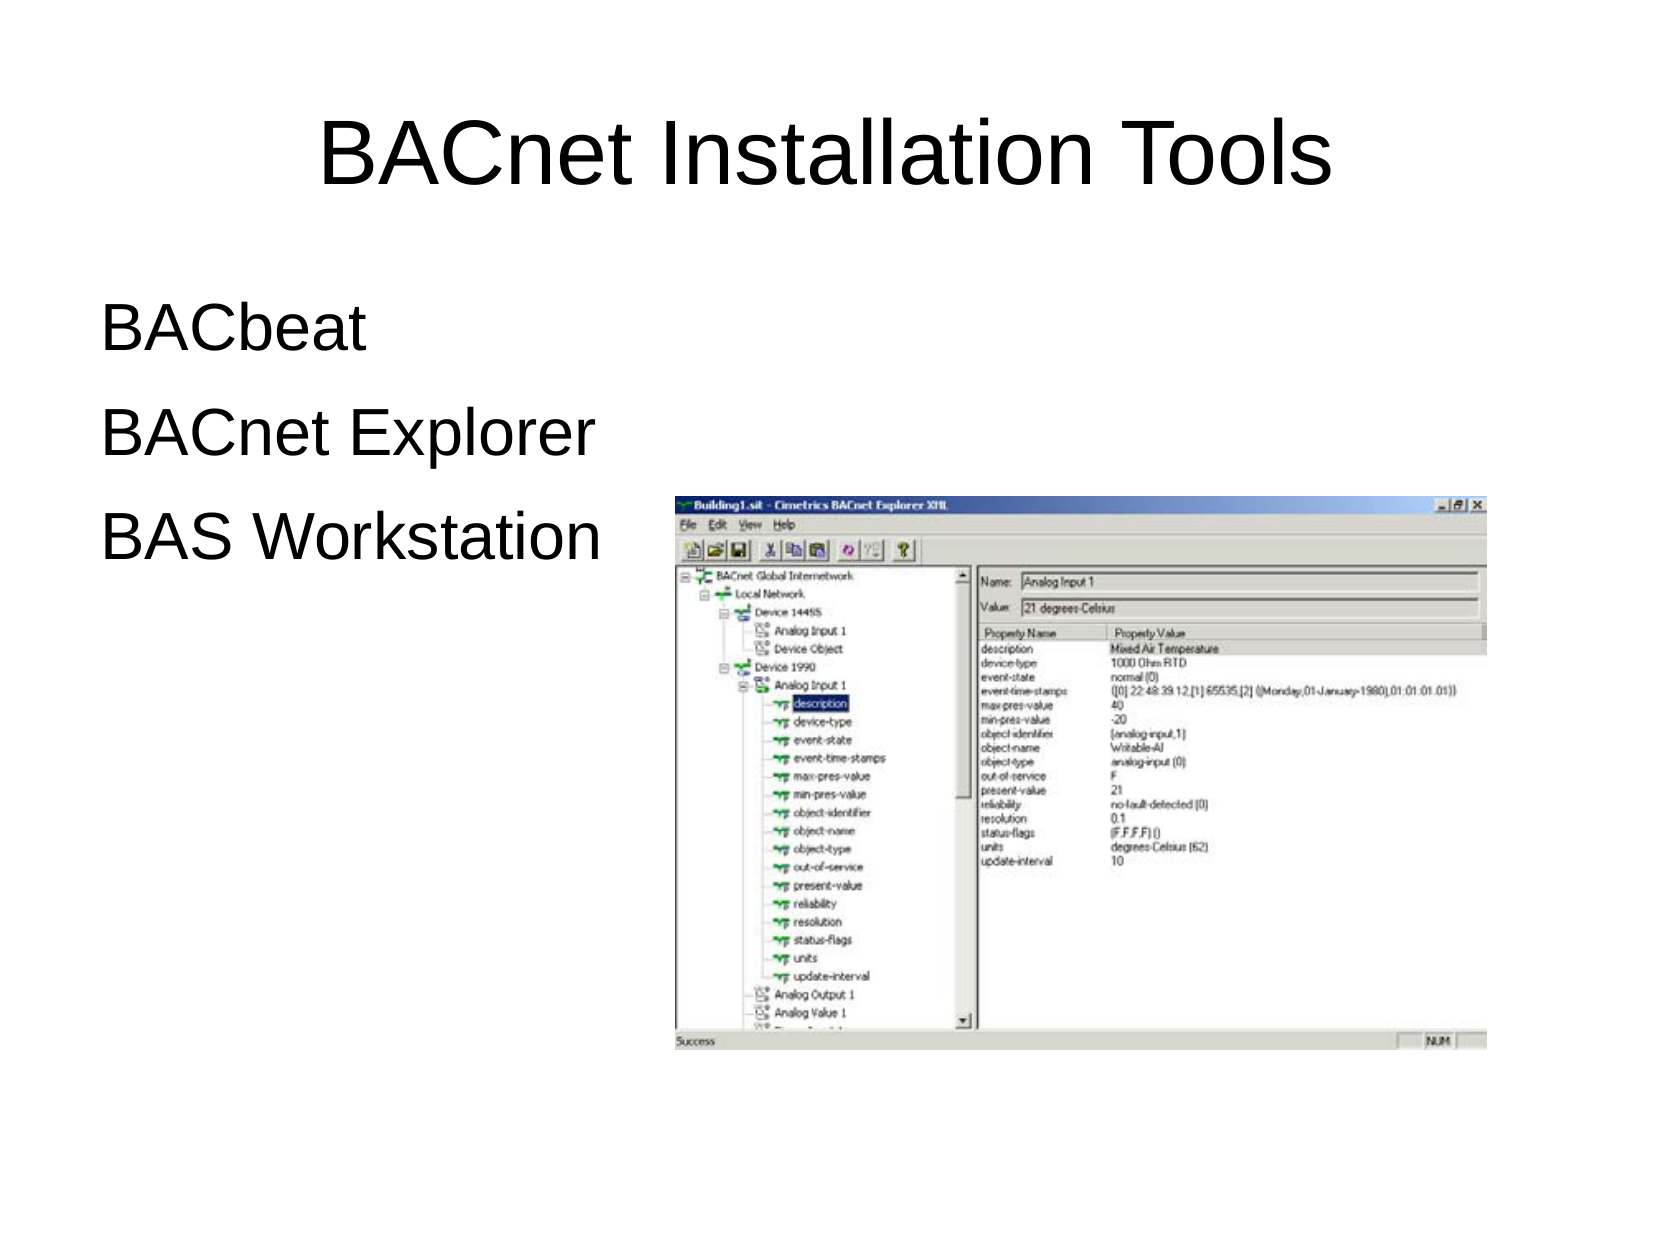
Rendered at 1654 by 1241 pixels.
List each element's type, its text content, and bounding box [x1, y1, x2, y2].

picture [675, 496, 1487, 1051]
title BACnet Installation Tools [82, 56, 1571, 250]
list BACbeat BACnet Explorer BAS Workstation [82, 290, 1571, 1094]
